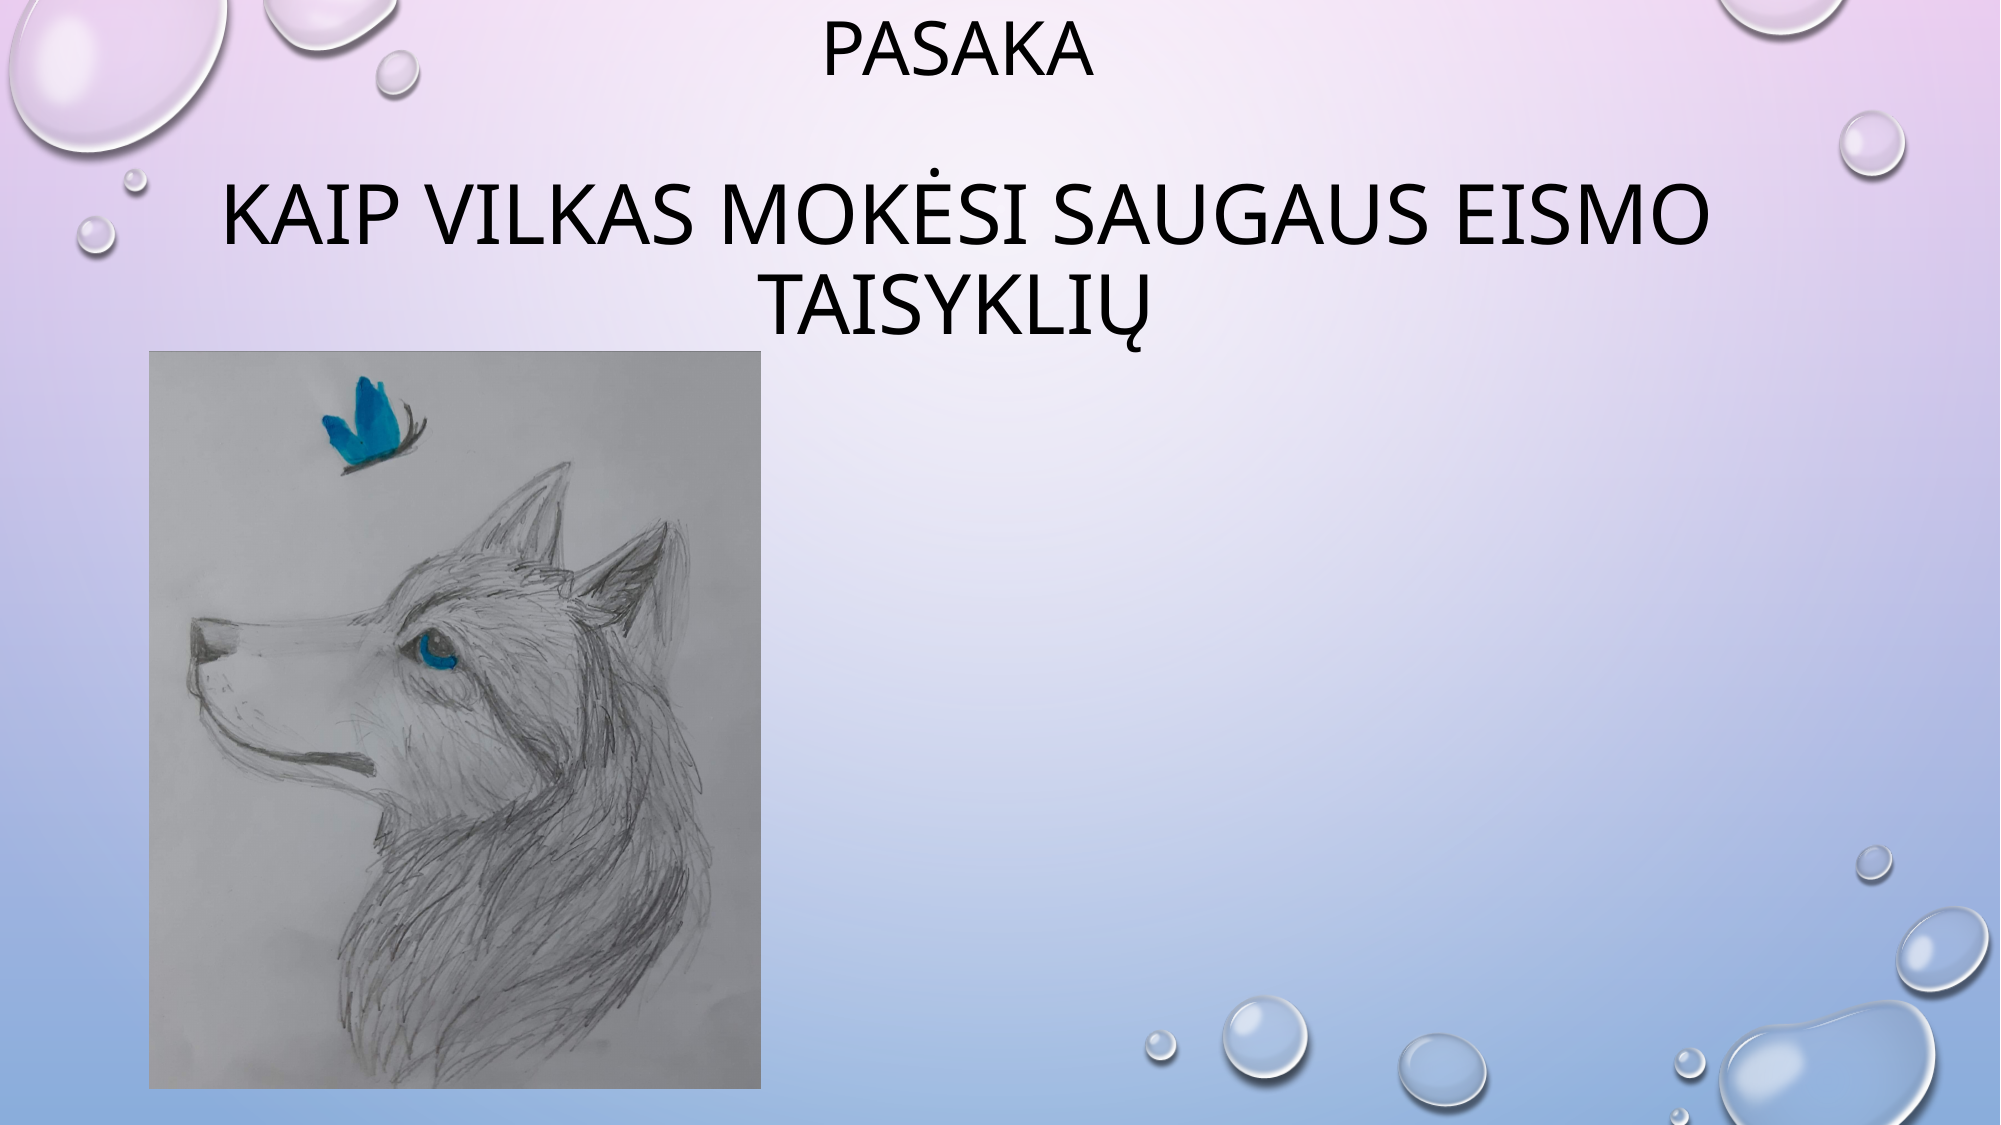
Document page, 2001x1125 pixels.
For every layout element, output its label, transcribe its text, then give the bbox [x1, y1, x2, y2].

picture [149, 351, 761, 1089]
title Pasaka kaip vilkas mokėsi saugaus eismo taisyklių [84, 0, 1851, 364]
